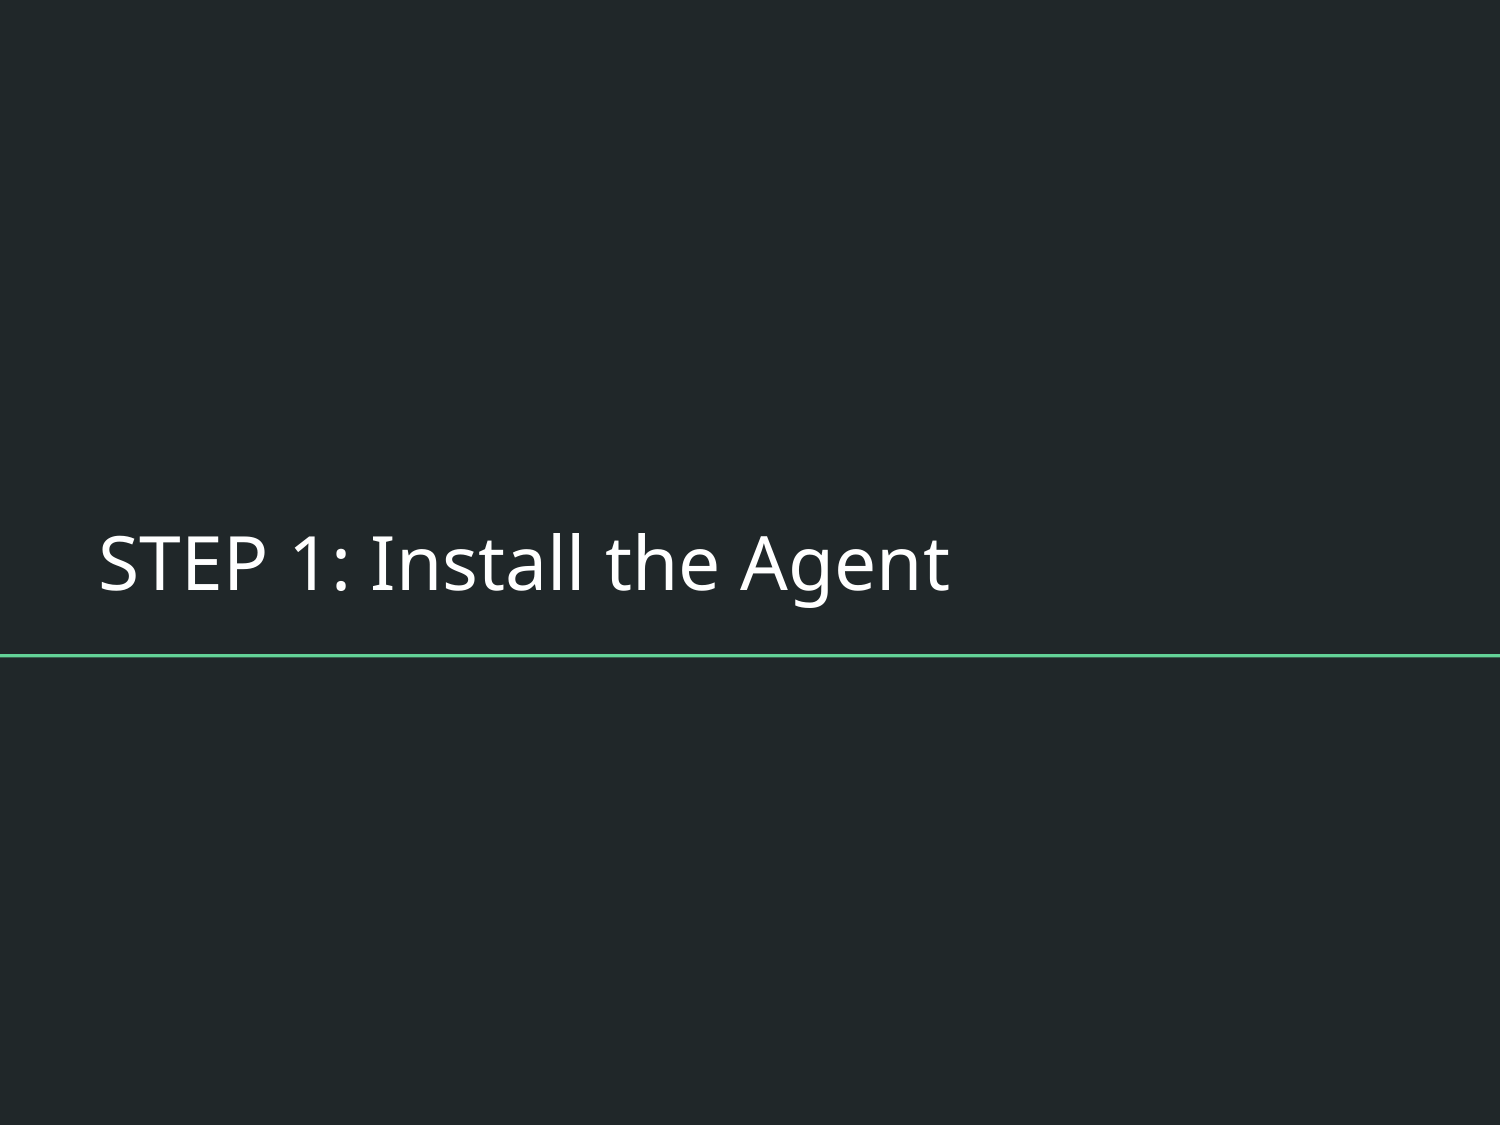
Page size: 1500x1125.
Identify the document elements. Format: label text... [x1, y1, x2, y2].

title STEP 1: Install the Agent [83, 450, 1417, 621]
